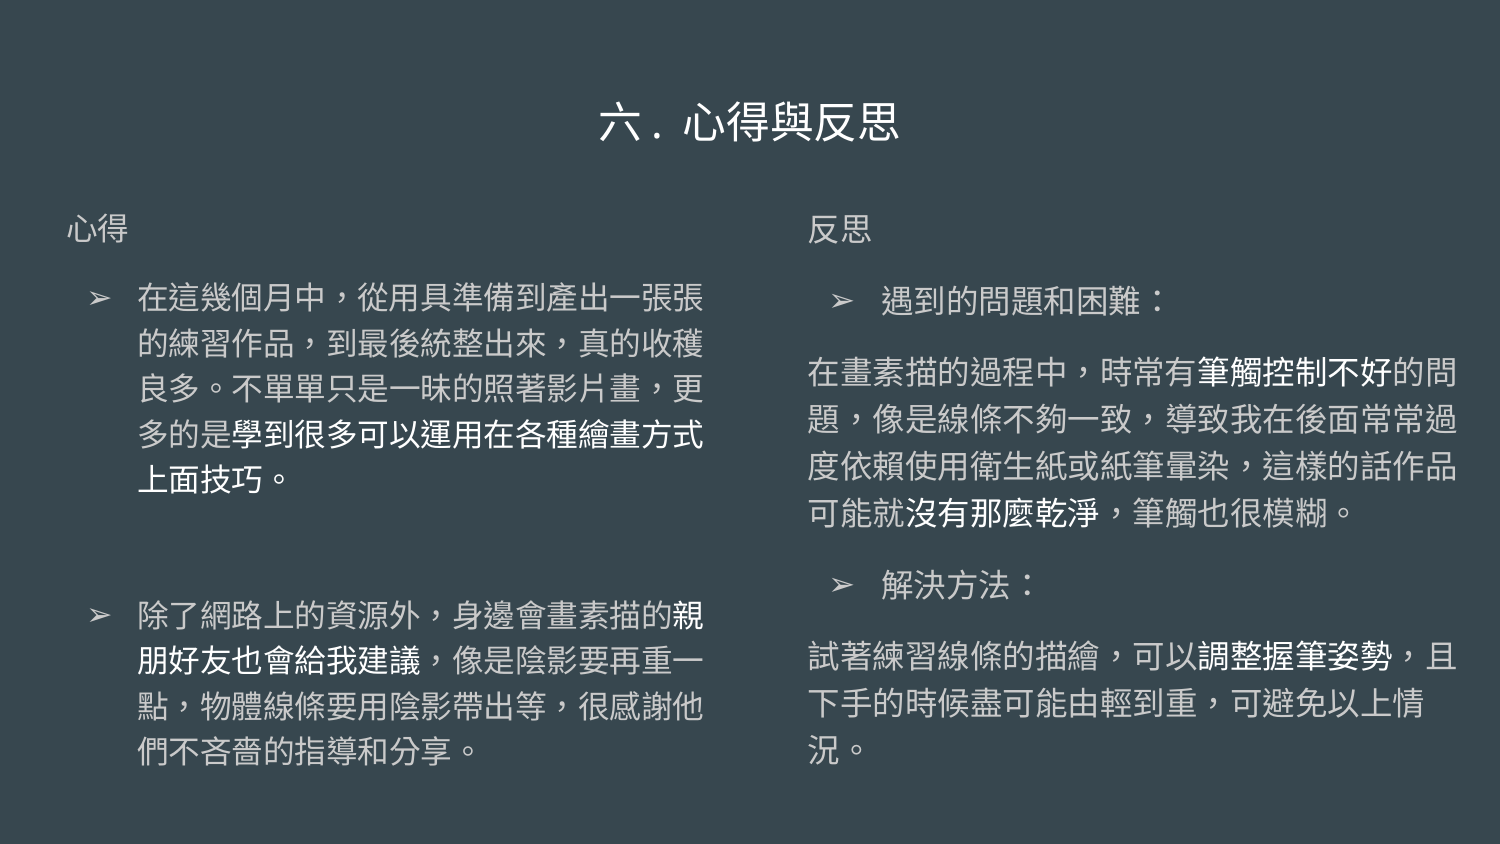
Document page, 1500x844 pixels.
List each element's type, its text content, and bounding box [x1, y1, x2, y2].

list 心得 在這幾個月中，從用具準備到產出一張張的練習作品，到最後統整出來，真的收穫良多。不單單只是一昧的照著影片畫，更多的是學到很多可以運用在各種繪畫方式上面技巧。 除了網路上的資源外，身邊會畫素描的親朋好友也會給我建議，像是陰影要再重一點，物體線條要用陰影帶出等，很感謝他們不吝嗇的指導和分享。 [51, 189, 739, 789]
list 反思 遇到的問題和困難： 在畫素描的過程中，時常有筆觸控制不好的問題，像是線條不夠一致，導致我在後面常常過度依賴使用衛生紙或紙筆暈染，這樣的話作品可能就沒有那麼乾淨，筆觸也很模糊。 解決方法： 試著練習線條的描繪，可以調整握筆姿勢，且下手的時候盡可能由輕到重，可避免以上情況。 [792, 189, 1490, 789]
title 六. 心得與反思 [51, 72, 1449, 167]
